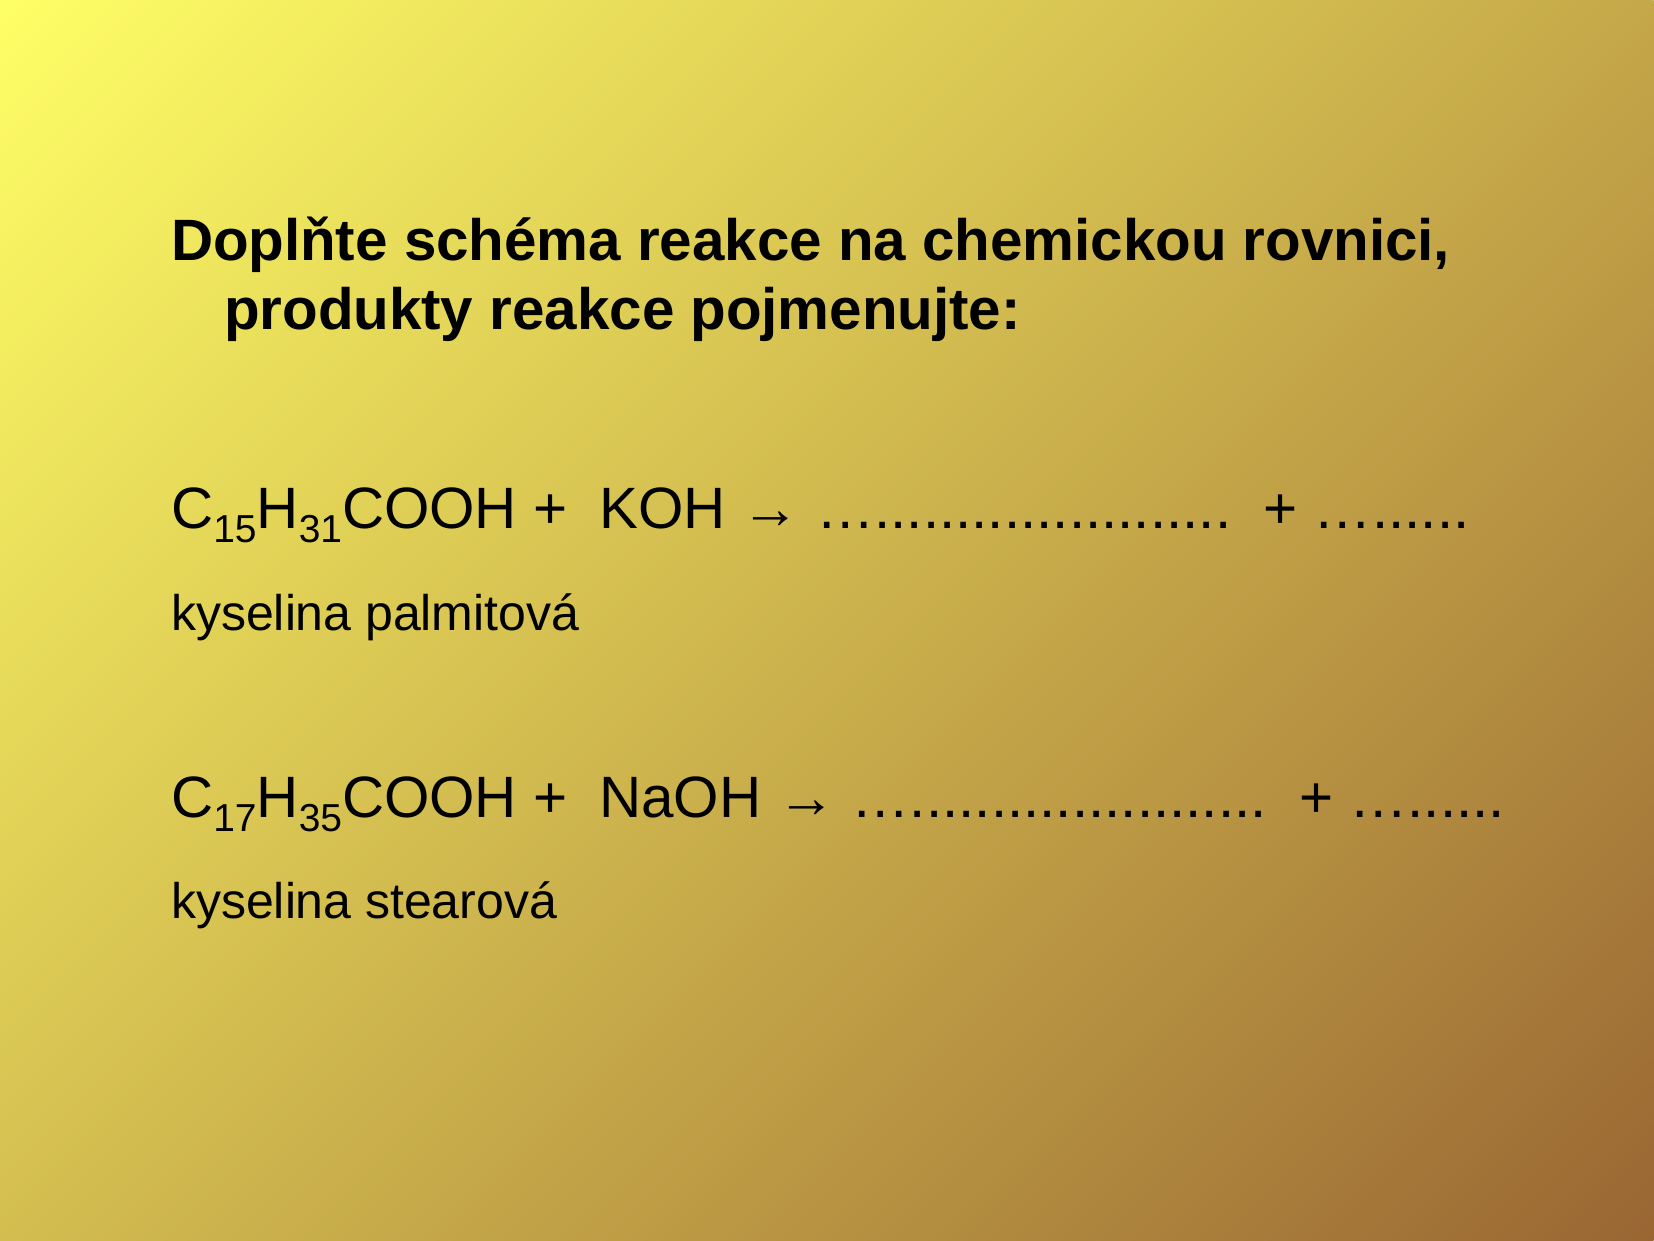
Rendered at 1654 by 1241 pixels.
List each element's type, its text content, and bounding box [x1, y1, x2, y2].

list Doplňte schéma reakce na chemickou rovnici, produkty reakce pojmenujte: C15H31COOH + KOH → …...................... + …...... kyselina palmitová C17H35COOH + NaOH → …...................... + …...... kyselina stearová [82, 201, 1571, 1021]
